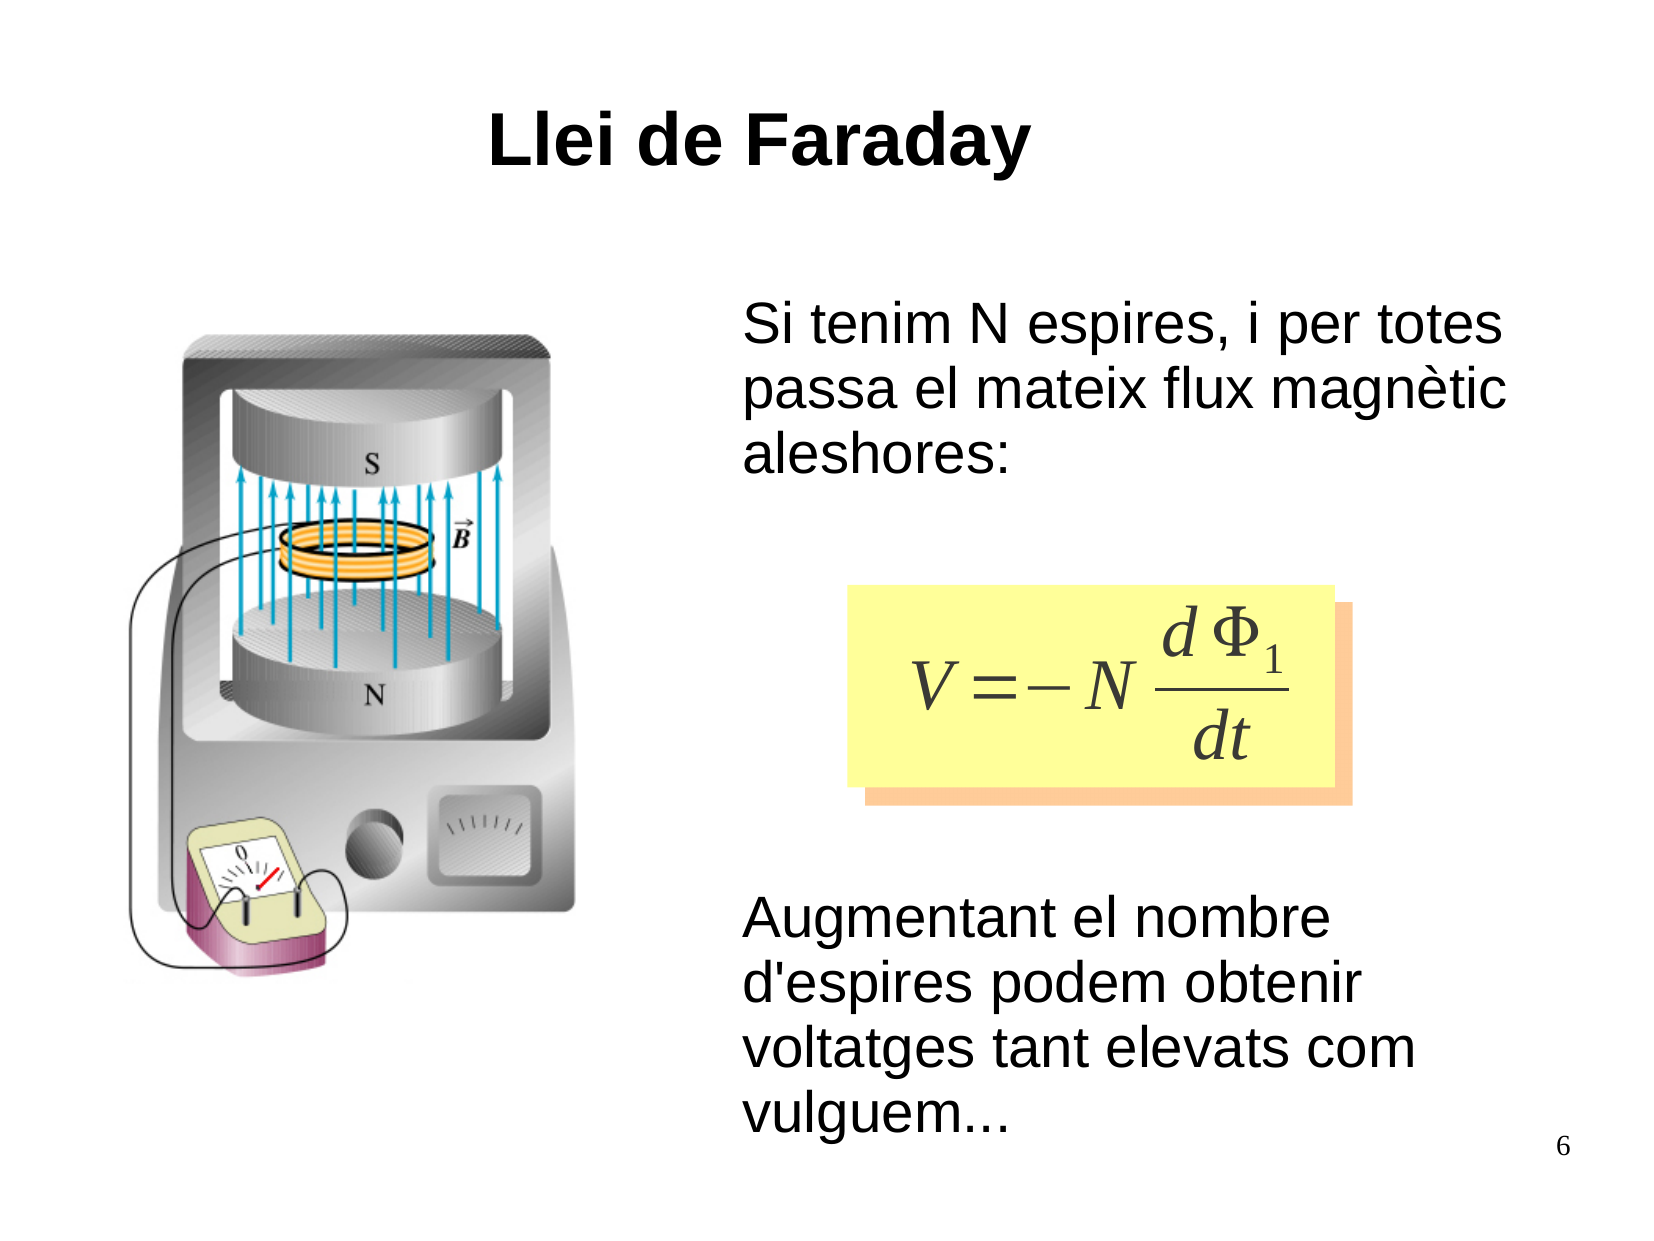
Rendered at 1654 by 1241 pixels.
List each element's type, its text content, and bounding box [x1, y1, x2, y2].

chart [902, 592, 1299, 775]
text_box [847, 584, 1335, 788]
text_box Llei de Faraday [472, 90, 1073, 189]
text_box Si tenim N espires, i per totes passa el mateix flux magnètic aleshores: [727, 283, 1591, 518]
text_box Augmentant el nombre d'espires podem obtenir voltatges tant elevats com vulguem... [727, 877, 1591, 1153]
picture [112, 322, 590, 984]
